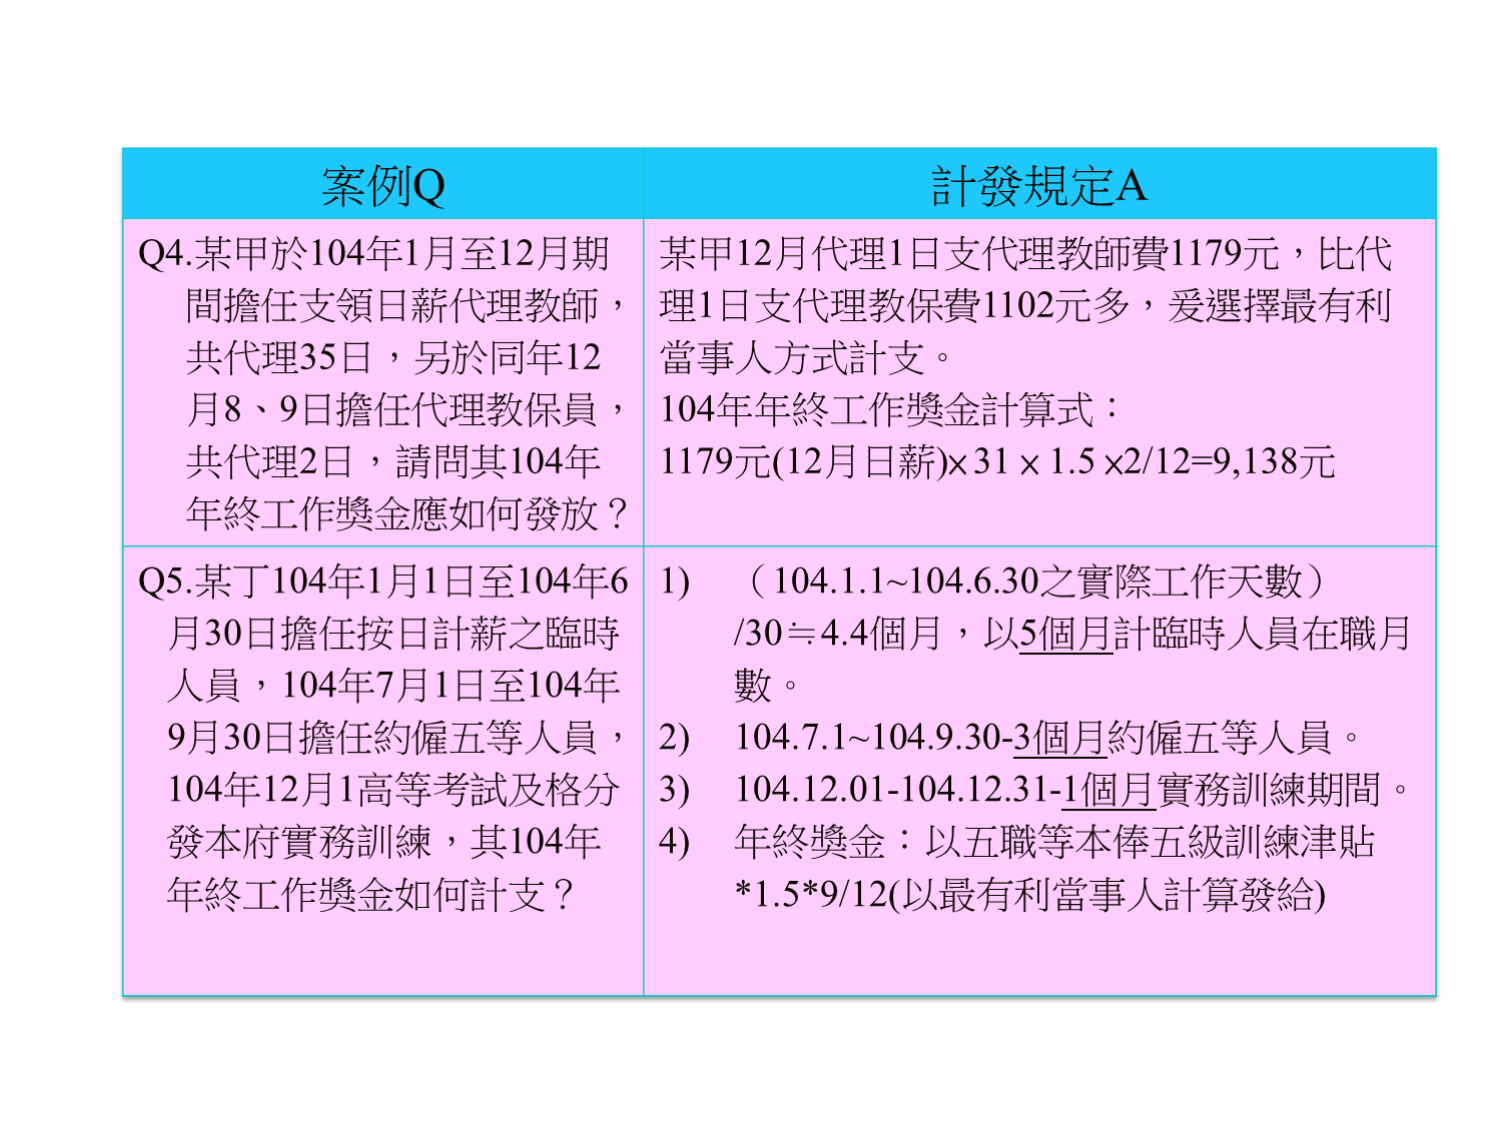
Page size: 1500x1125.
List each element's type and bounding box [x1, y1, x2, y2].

picture [114, 142, 1443, 1006]
